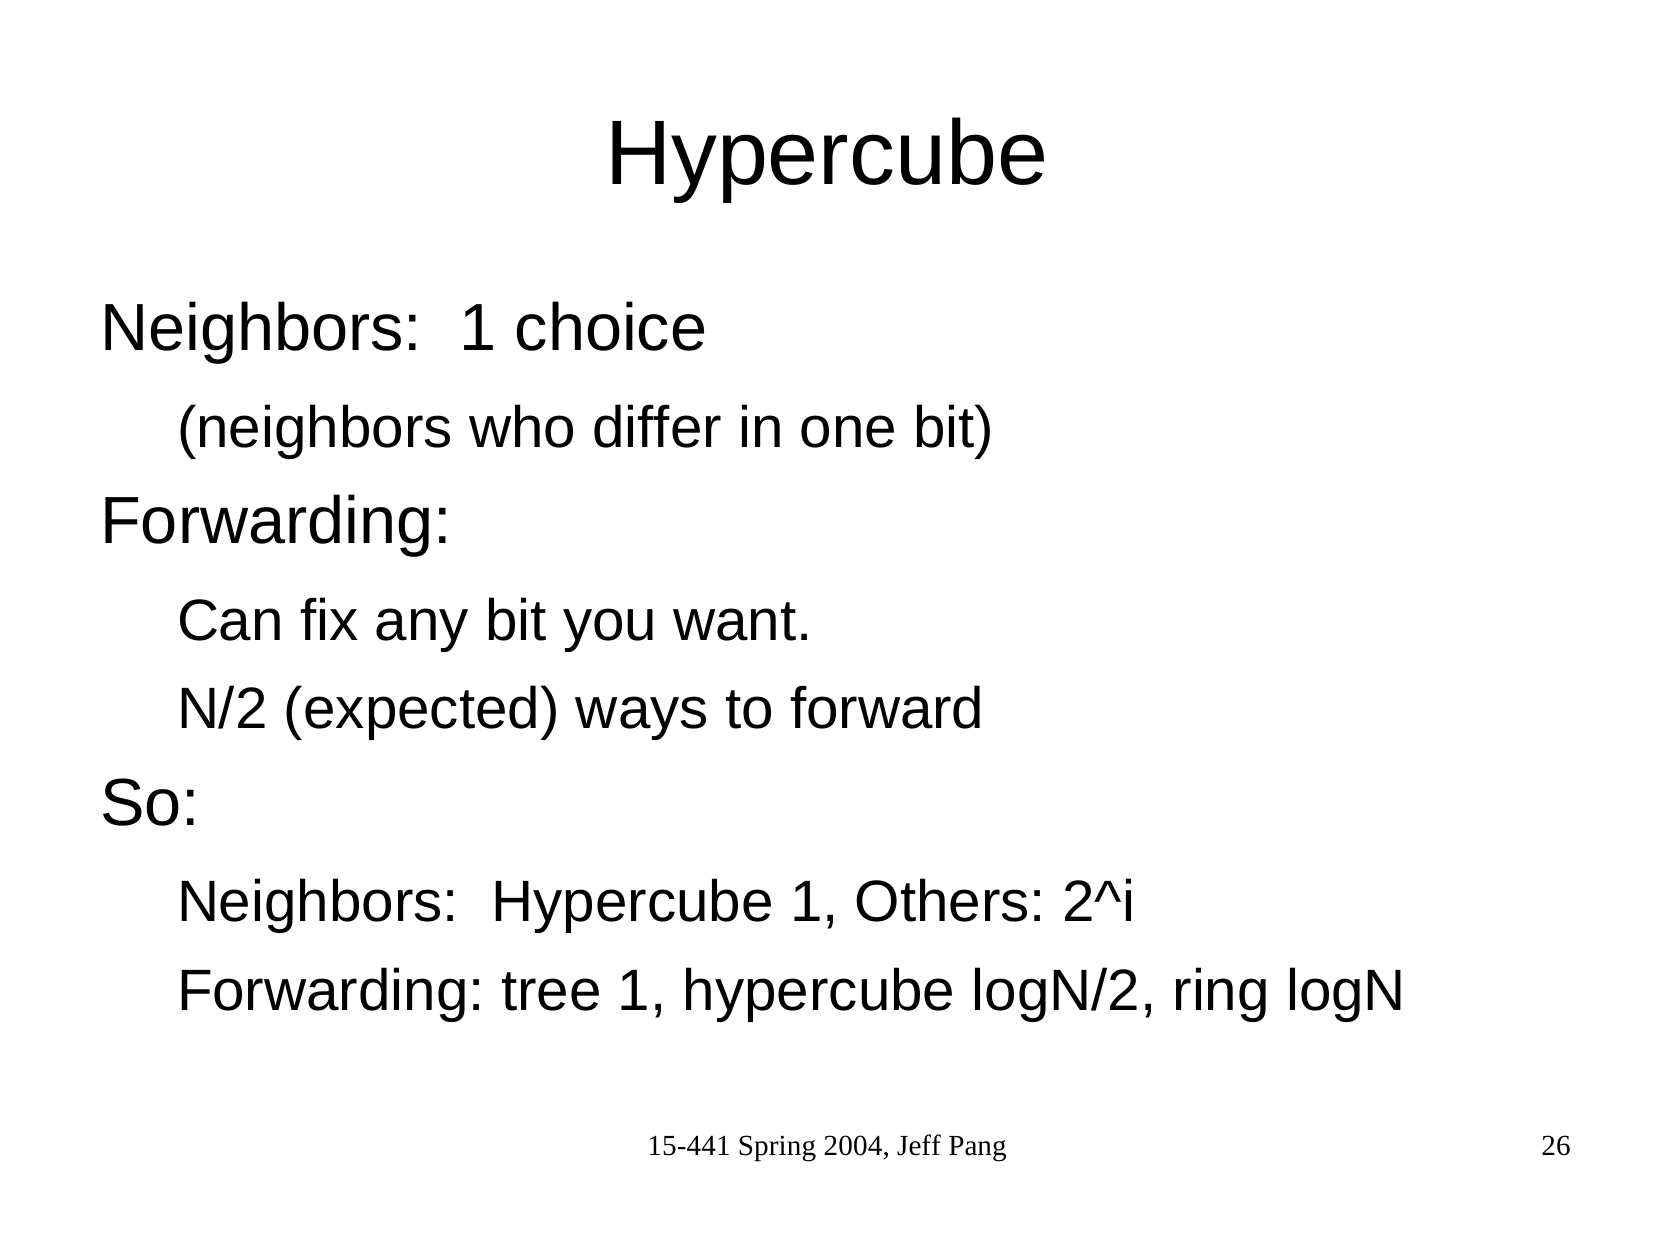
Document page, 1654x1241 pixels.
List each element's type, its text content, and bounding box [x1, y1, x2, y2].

title Hypercube [82, 56, 1571, 250]
list Neighbors: 1 choice (neighbors who differ in one bit) Forwarding: Can fix any bit you want. N/2 (expected) ways to forward So: Neighbors: Hypercube 1, Others: 2^i Forwarding: tree 1, hypercube logN/2, ring logN [82, 290, 1571, 1094]
